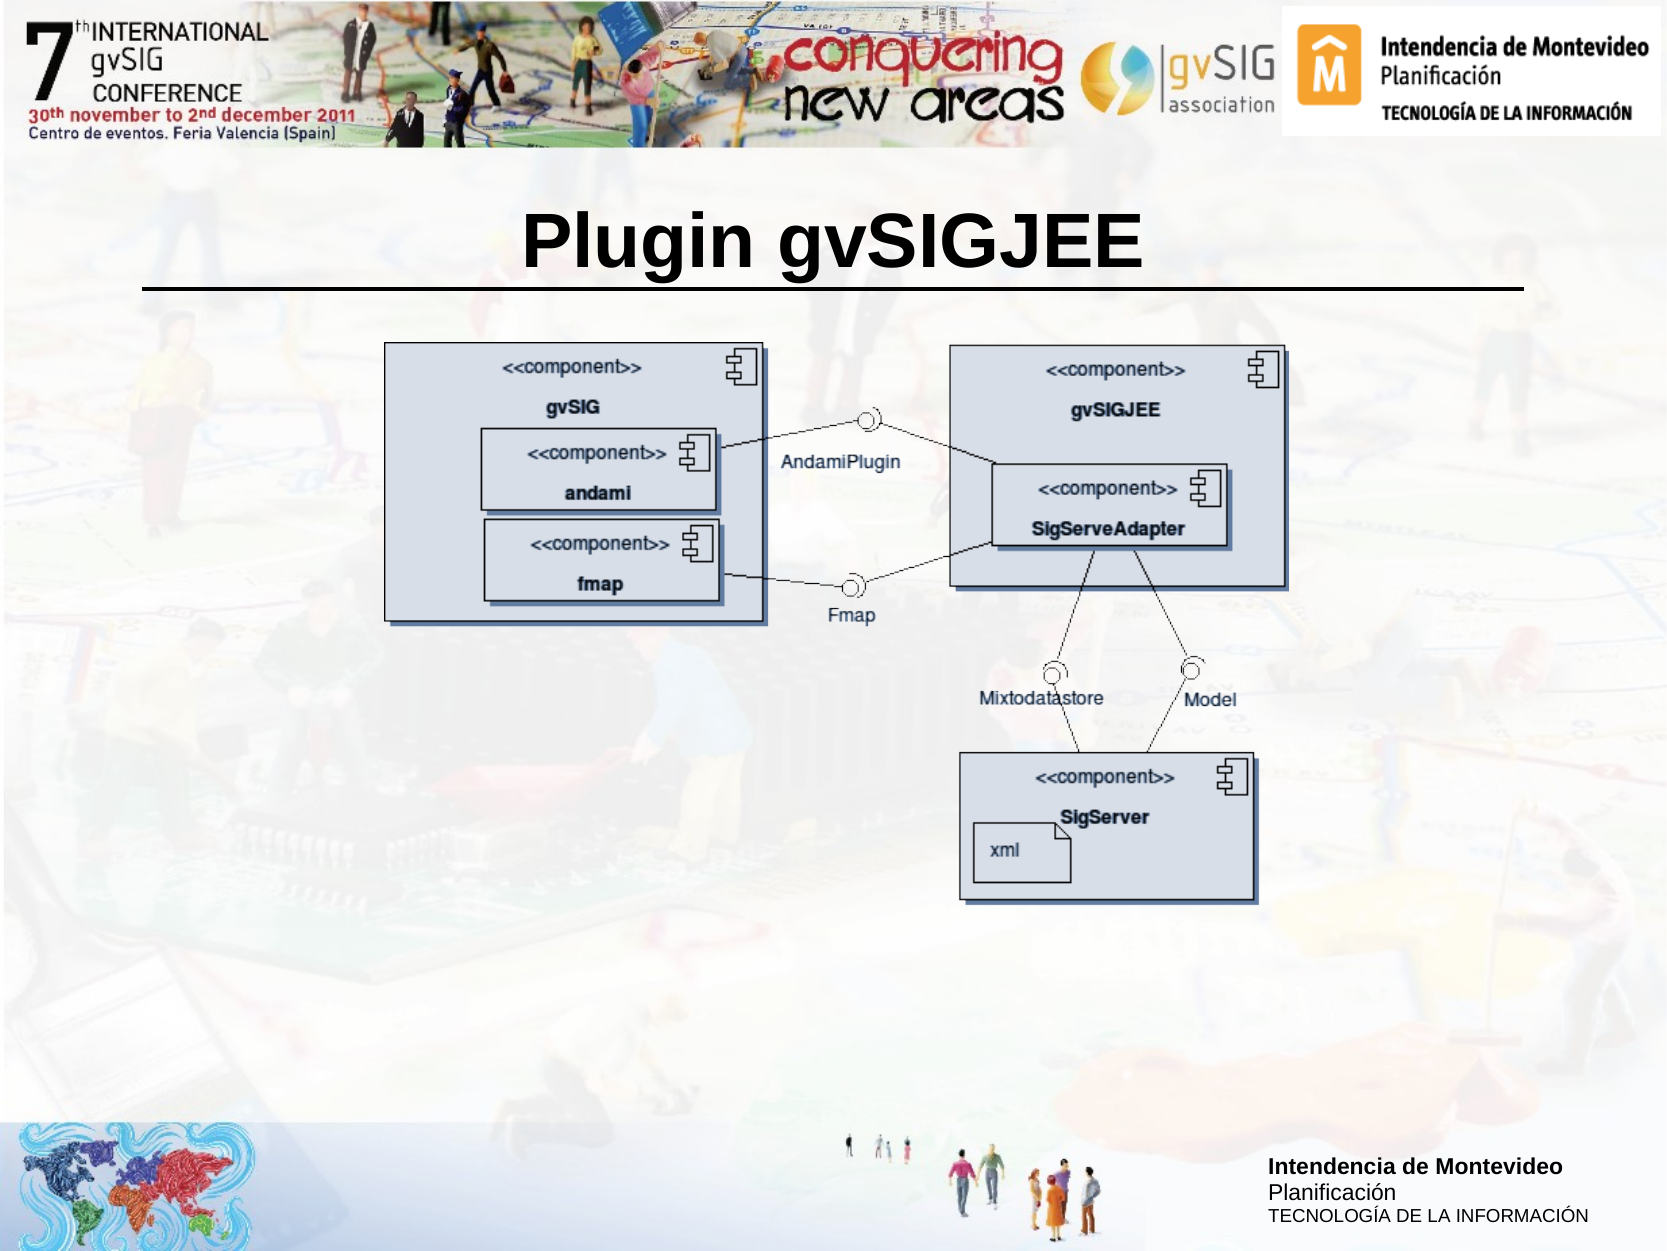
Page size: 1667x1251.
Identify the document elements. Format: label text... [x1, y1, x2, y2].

list [124, 360, 1542, 1187]
picture [0, 0, 1667, 1251]
title Plugin gvSIGJEE [124, 182, 1542, 291]
